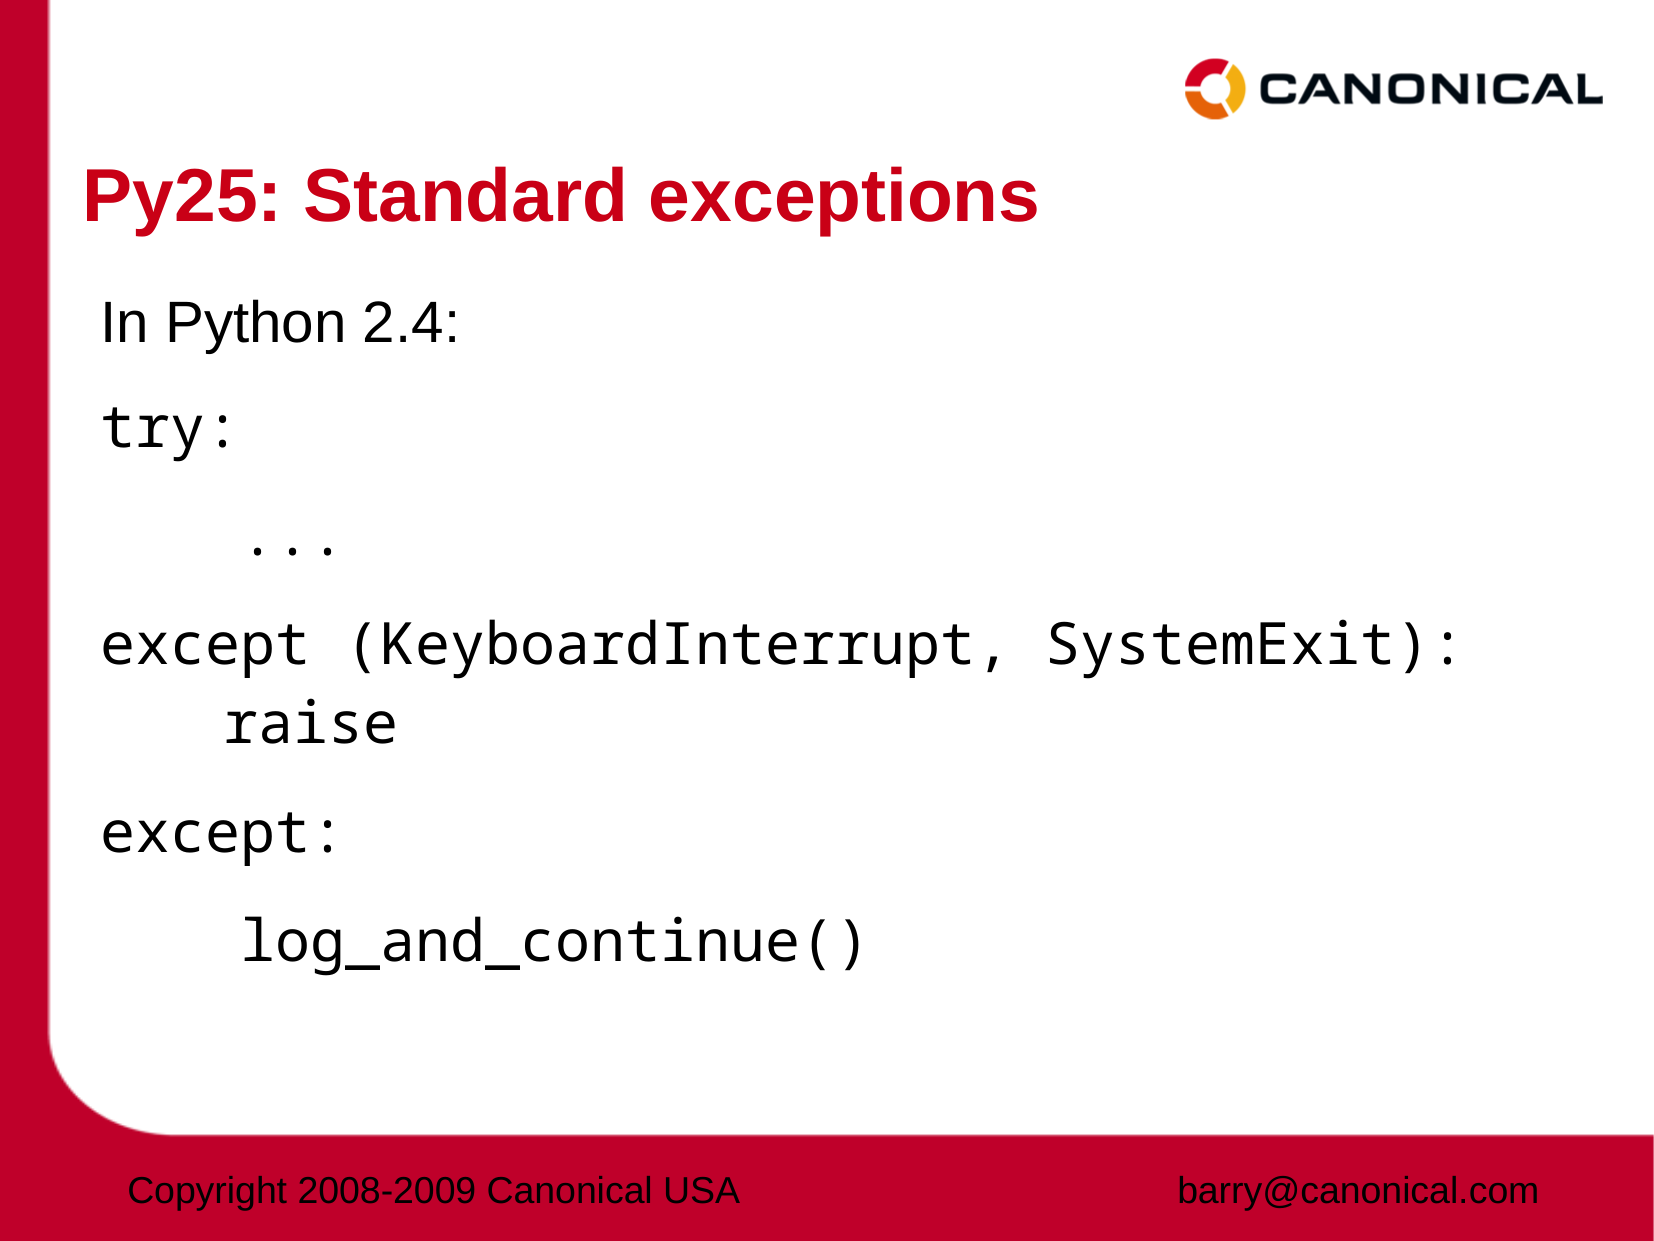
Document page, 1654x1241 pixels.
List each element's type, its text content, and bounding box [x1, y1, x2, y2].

picture [0, 0, 1654, 1241]
list In Python 2.4: try: ... except (KeyboardInterrupt, SystemExit): raise except: log_and_continue() [82, 290, 1571, 1109]
title Py25: Standard exceptions [82, 104, 1571, 287]
